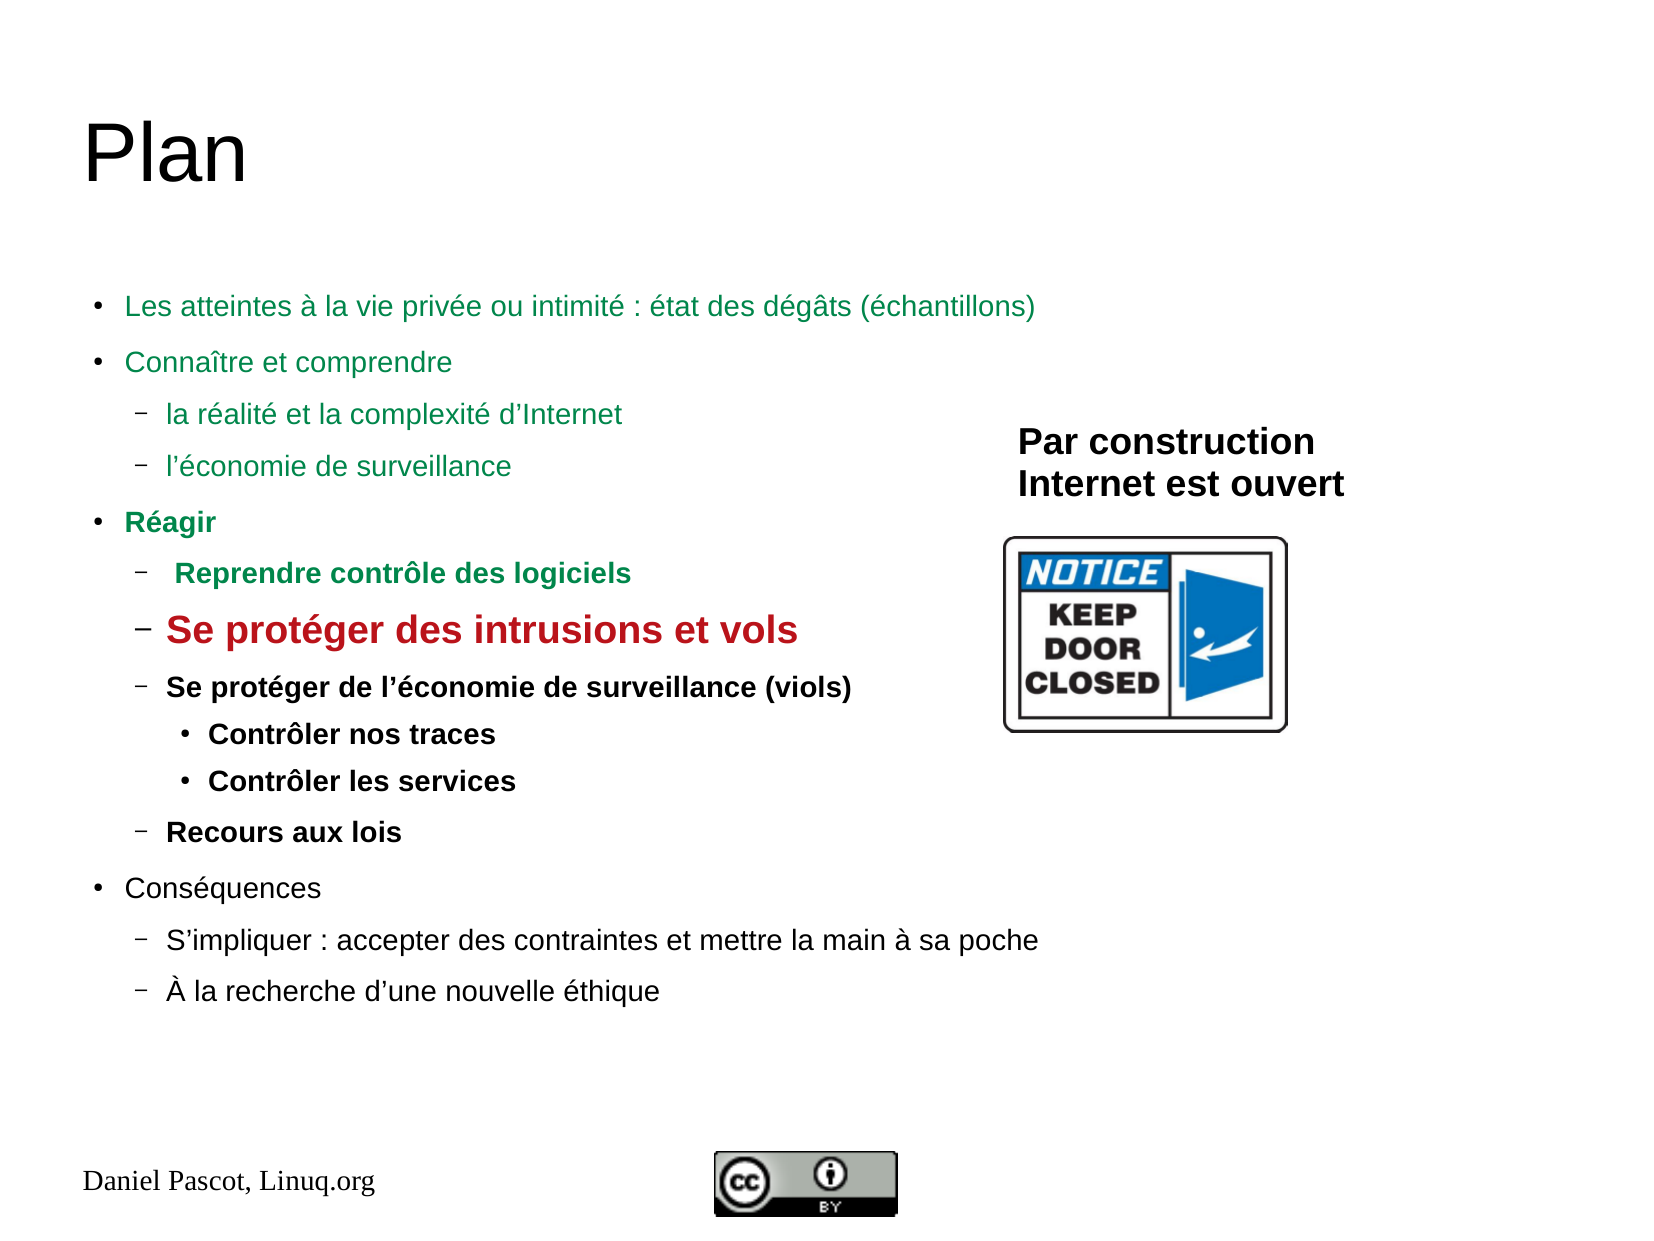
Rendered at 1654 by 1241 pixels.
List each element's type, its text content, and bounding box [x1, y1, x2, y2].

text_box Par construction Internet est ouvert [1003, 413, 1464, 513]
text_box [82, 290, 1571, 1158]
picture [1003, 536, 1288, 733]
title Plan [82, 49, 1571, 257]
picture [714, 1158, 898, 1217]
